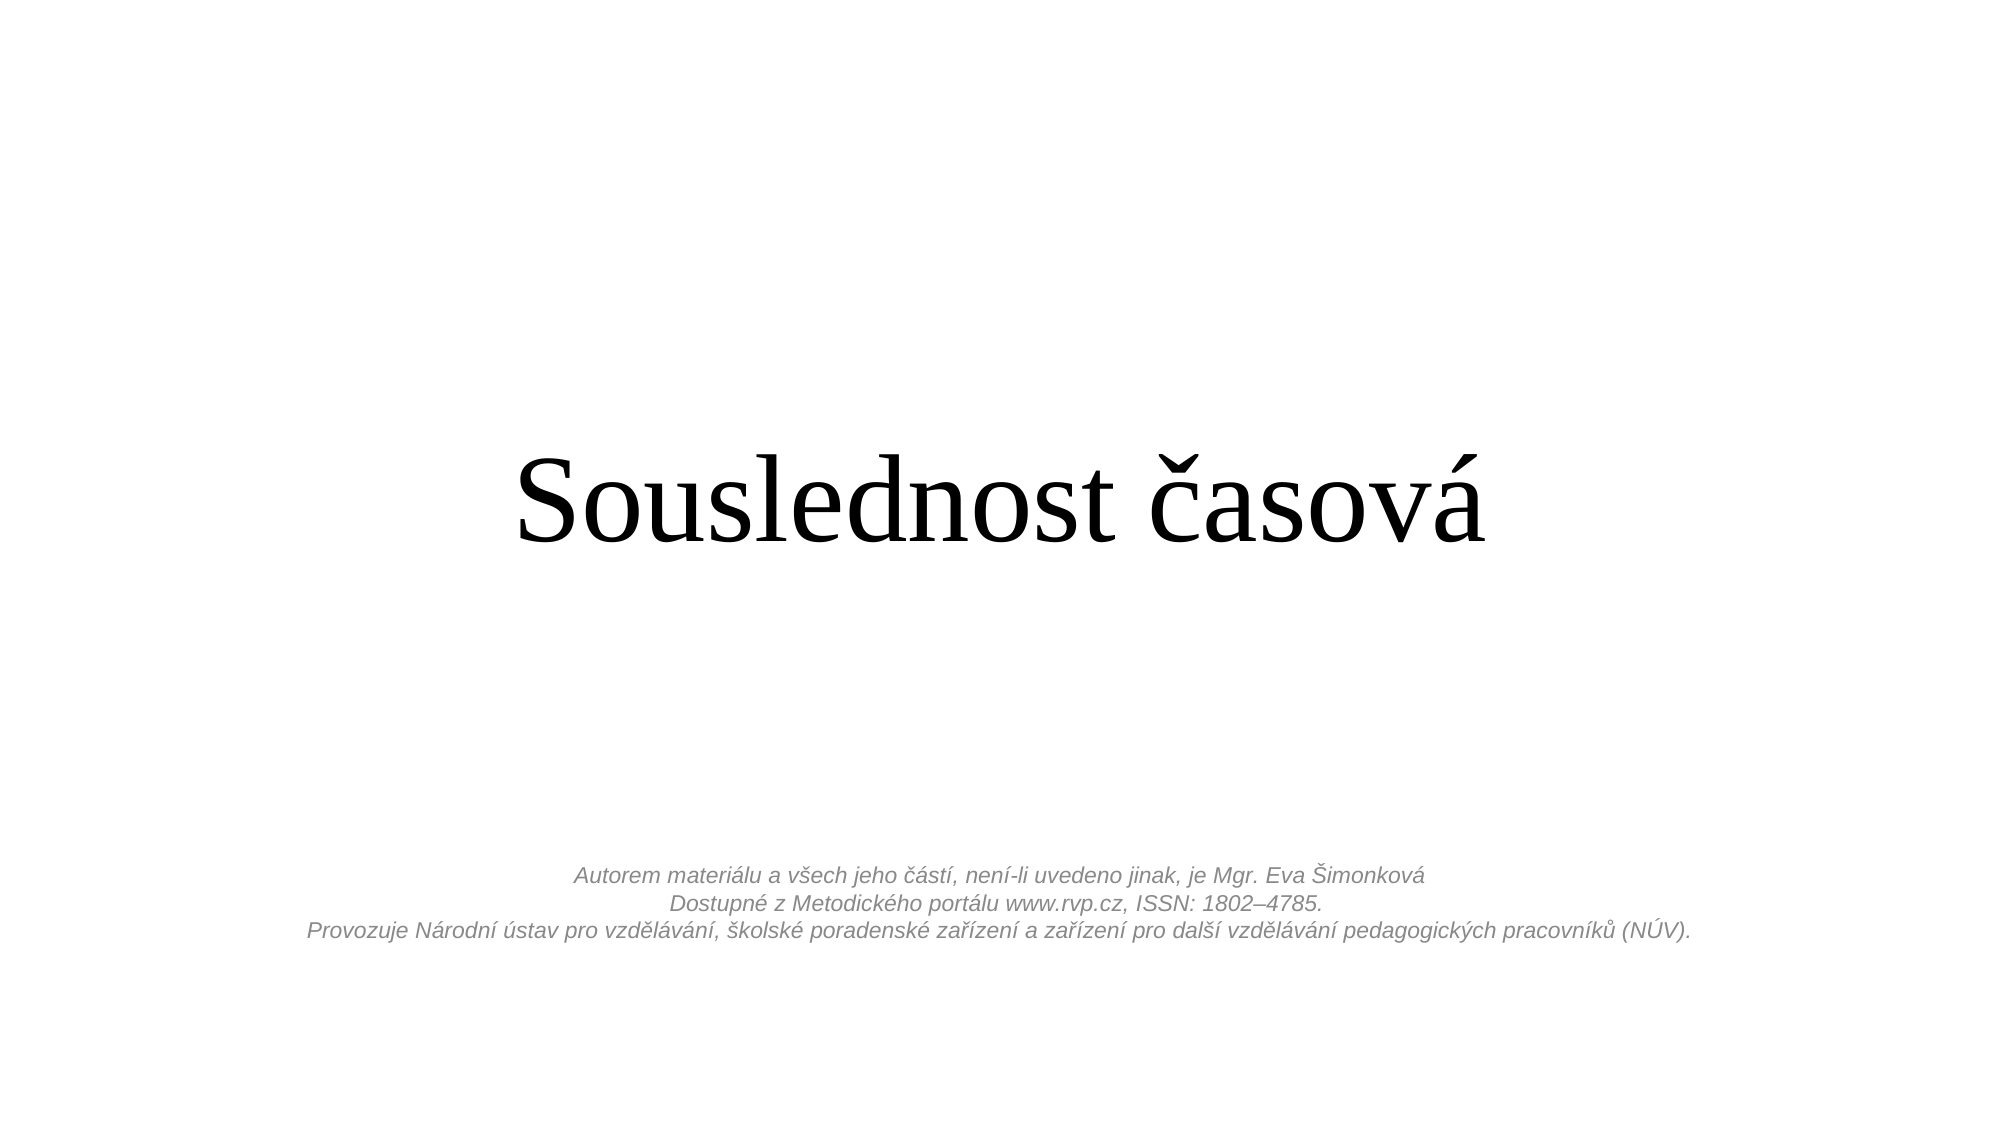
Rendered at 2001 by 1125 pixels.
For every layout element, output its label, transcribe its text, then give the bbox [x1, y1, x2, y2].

text_box Autorem materiálu a všech jeho částí, není-li uvedeno jinak, je Mgr. Eva Šimonková Dostupné z Metodického portálu www.rvp.cz, ISSN: 1802–4785. Provozuje Národní ústav pro vzdělávání, školské poradenské zařízení a zařízení pro další vzdělávání pedagogických pracovníků (NÚV). [249, 853, 1750, 1101]
title Souslednost časová [249, 184, 1750, 576]
